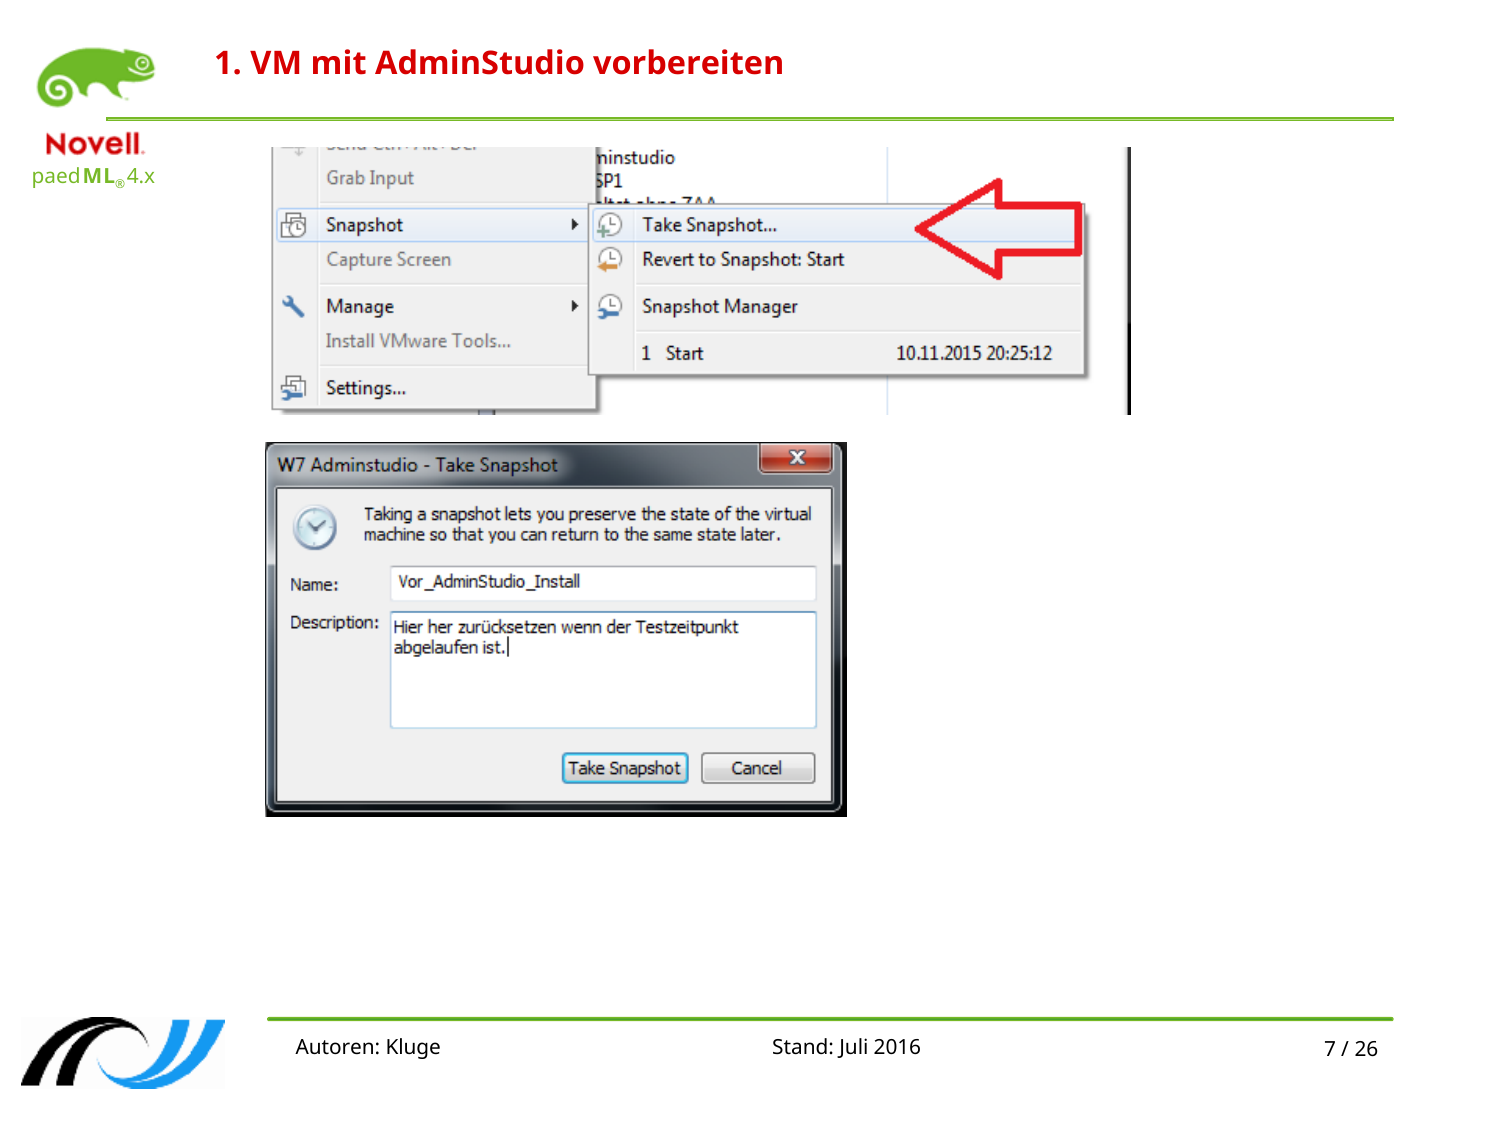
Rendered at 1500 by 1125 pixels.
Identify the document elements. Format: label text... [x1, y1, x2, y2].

picture [265, 442, 847, 817]
picture [21, 1017, 225, 1089]
title 1. VM mit AdminStudio vorbereiten [214, 16, 1393, 108]
picture [24, 32, 167, 175]
picture [206, 147, 1131, 415]
